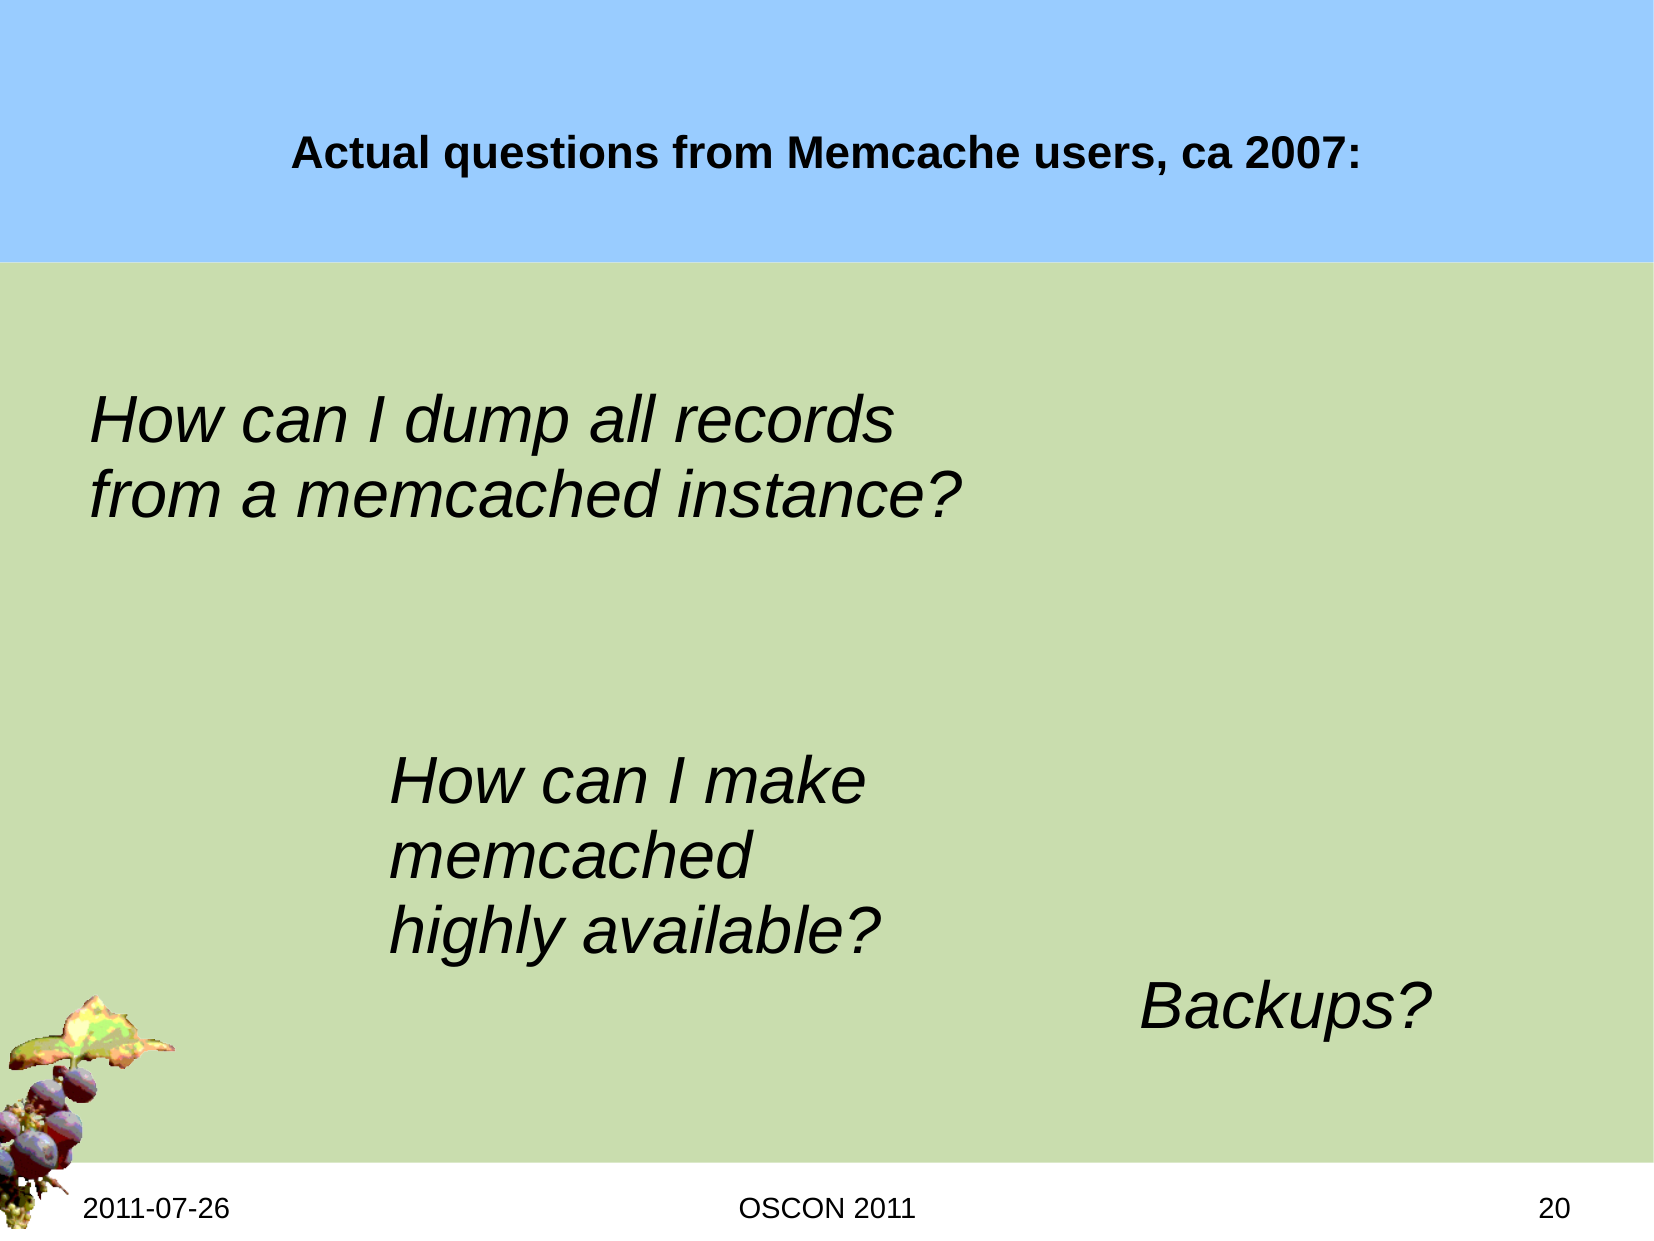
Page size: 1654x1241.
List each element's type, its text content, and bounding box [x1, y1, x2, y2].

text_box Backups? [1125, 960, 1576, 1051]
title Actual questions from Memcache users, ca 2007: [82, 56, 1571, 250]
text_box How can I dump all records from a memcached instance? [75, 375, 1051, 540]
text_box How can I make memcached highly available? [375, 735, 976, 976]
picture [0, 990, 188, 1229]
